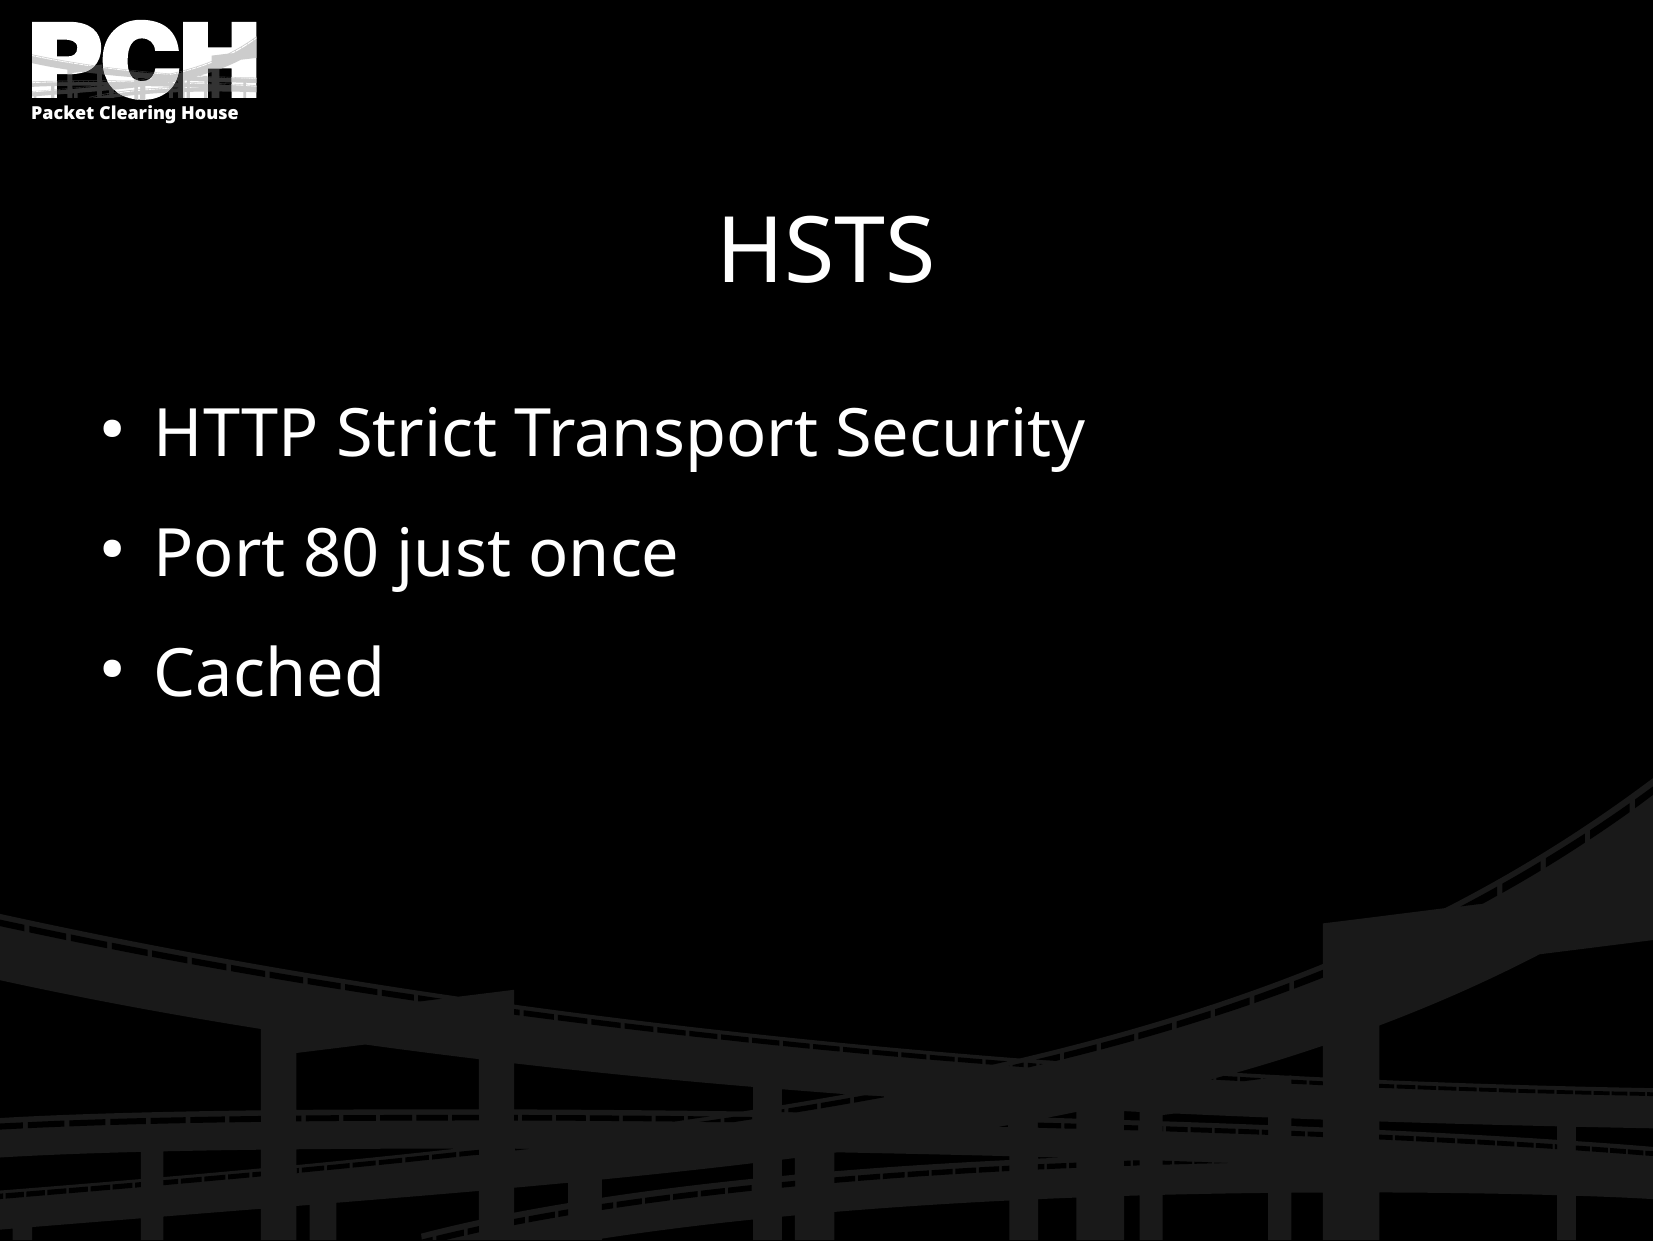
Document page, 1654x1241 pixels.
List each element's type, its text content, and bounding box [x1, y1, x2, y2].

title HSTS [82, 143, 1571, 352]
list HTTP Strict Transport Security Port 80 just once Cached [82, 384, 1571, 1105]
